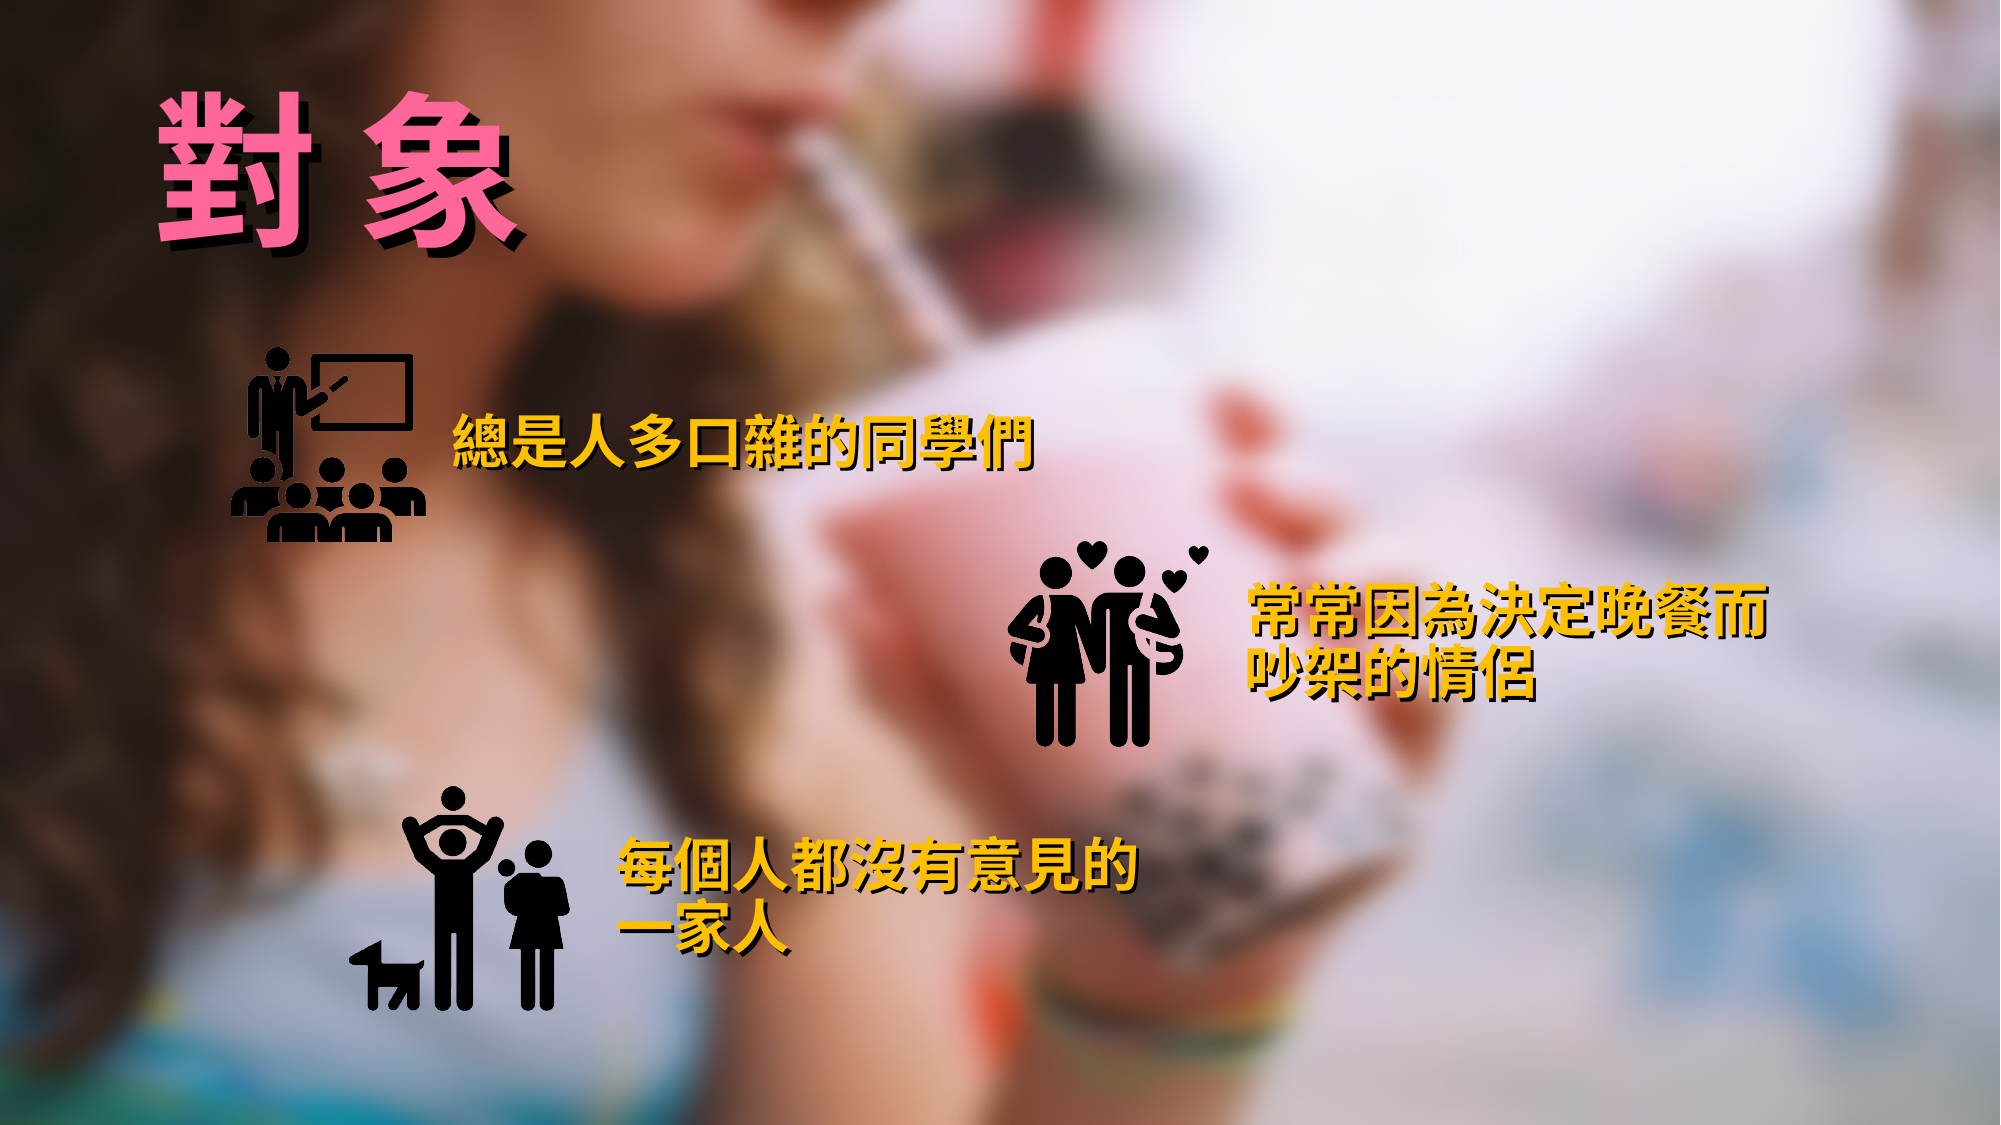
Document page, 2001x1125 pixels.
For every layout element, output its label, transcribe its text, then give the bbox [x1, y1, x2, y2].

picture [0, 0, 2000, 1125]
text_box 每個人都沒有意見的一家人 [600, 786, 1211, 1011]
list 總是人多口雜的同學們 [436, 347, 1065, 542]
title 對 象 [137, 59, 1863, 278]
text_box 常常因為決定晚餐而吵架的情侶 [1229, 541, 1841, 747]
